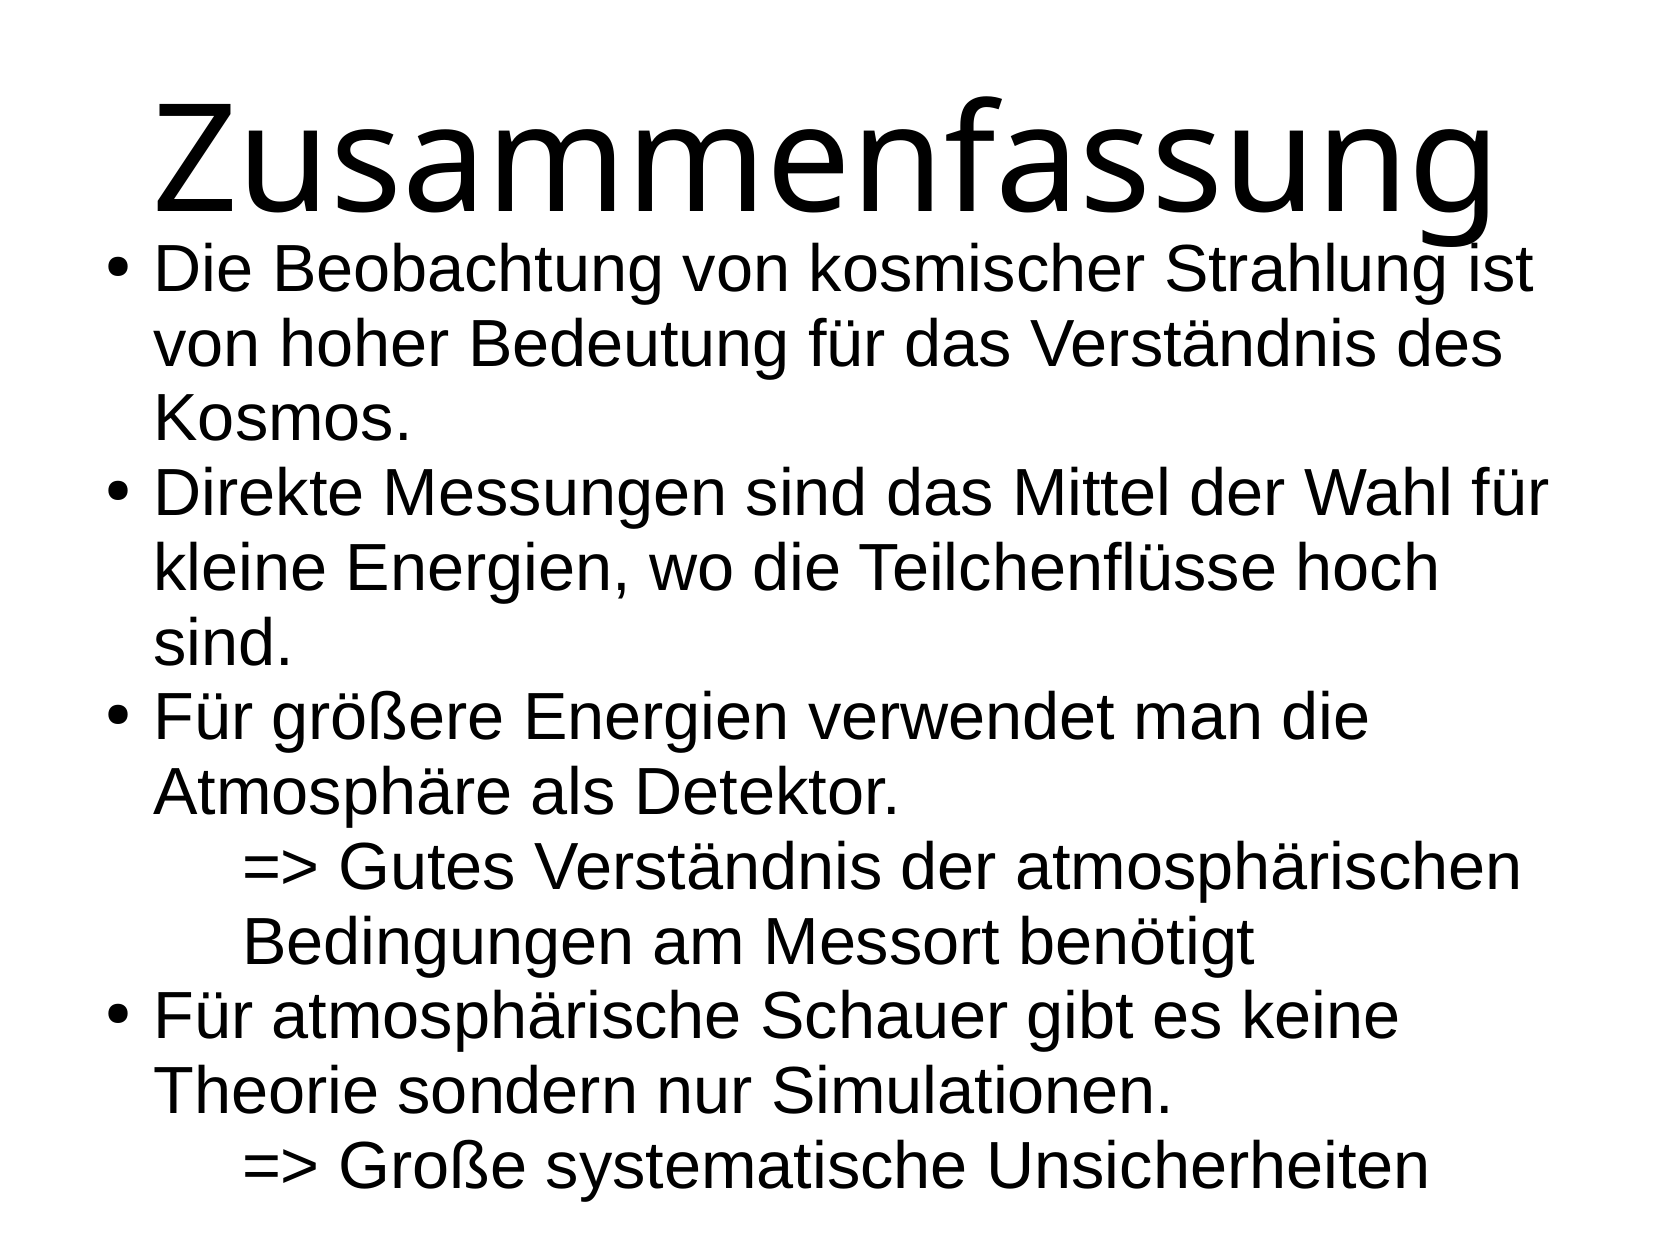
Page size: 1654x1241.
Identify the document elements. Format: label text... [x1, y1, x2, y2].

title Zusammenfassung [82, 49, 1571, 230]
subtitle Die Beobachtung von kosmischer Strahlung ist von hoher Bedeutung für das Verständnis des Kosmos. Direkte Messungen sind das Mittel der Wahl für kleine Energien, wo die Teilchenflüsse hoch sind. Für größere Energien verwendet man die Atmosphäre als Detektor. => Gutes Verständnis der atmosphärischen Bedingungen am Messort benötigt Für atmosphärische Schauer gibt es keine Theorie sondern nur Simulationen. => Große systematische Unsicherheiten [82, 230, 1571, 1203]
